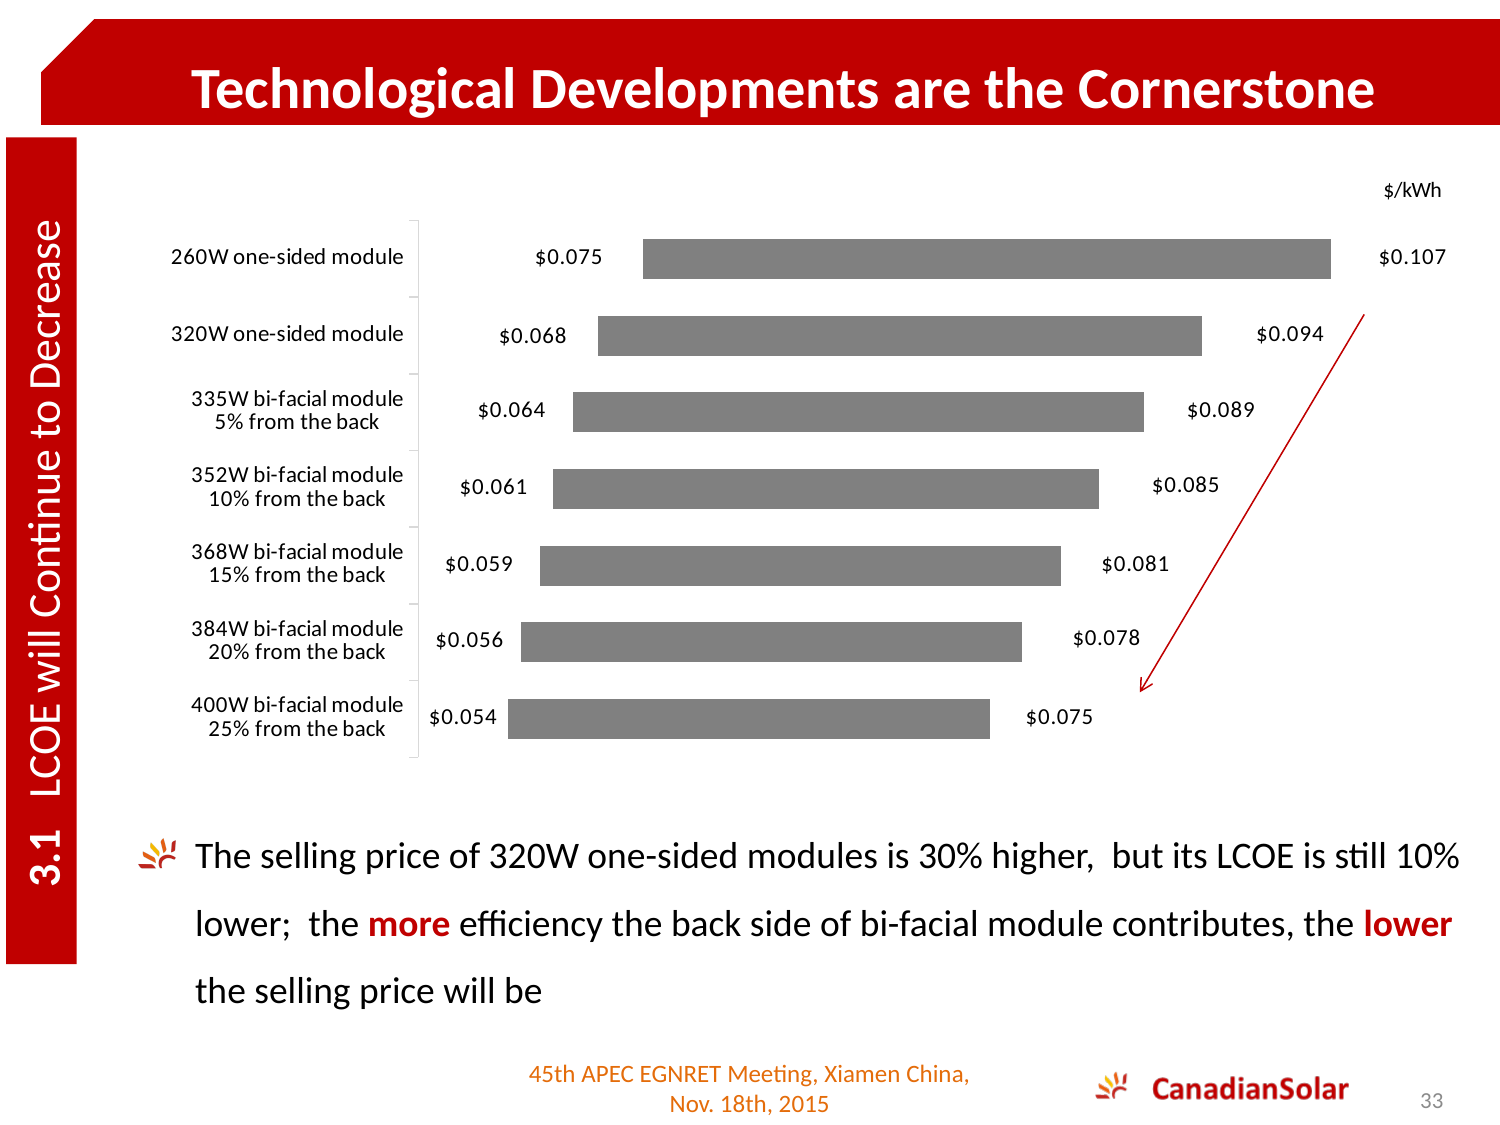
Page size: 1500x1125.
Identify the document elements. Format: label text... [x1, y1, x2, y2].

slide_number <編號> [1108, 1069, 1459, 1125]
picture [138, 838, 177, 870]
chart [100, 172, 1495, 782]
footer 45th APEC EGNRET Meeting, Xiamen China, Nov. 18th, 2015 [512, 1057, 988, 1118]
text_box The selling price of 320W one-sided modules is 30% higher, but its LCOE is still 10% lower; the more efficiency the back side of bi-facial module contributes, the lower the selling price will be [123, 801, 1495, 1019]
text_box Technological Developments are the Cornerstone [41, 19, 1500, 126]
picture [1080, 1046, 1377, 1125]
text_box 3.1 LCOE will Continue to Decrease [6, 137, 77, 965]
